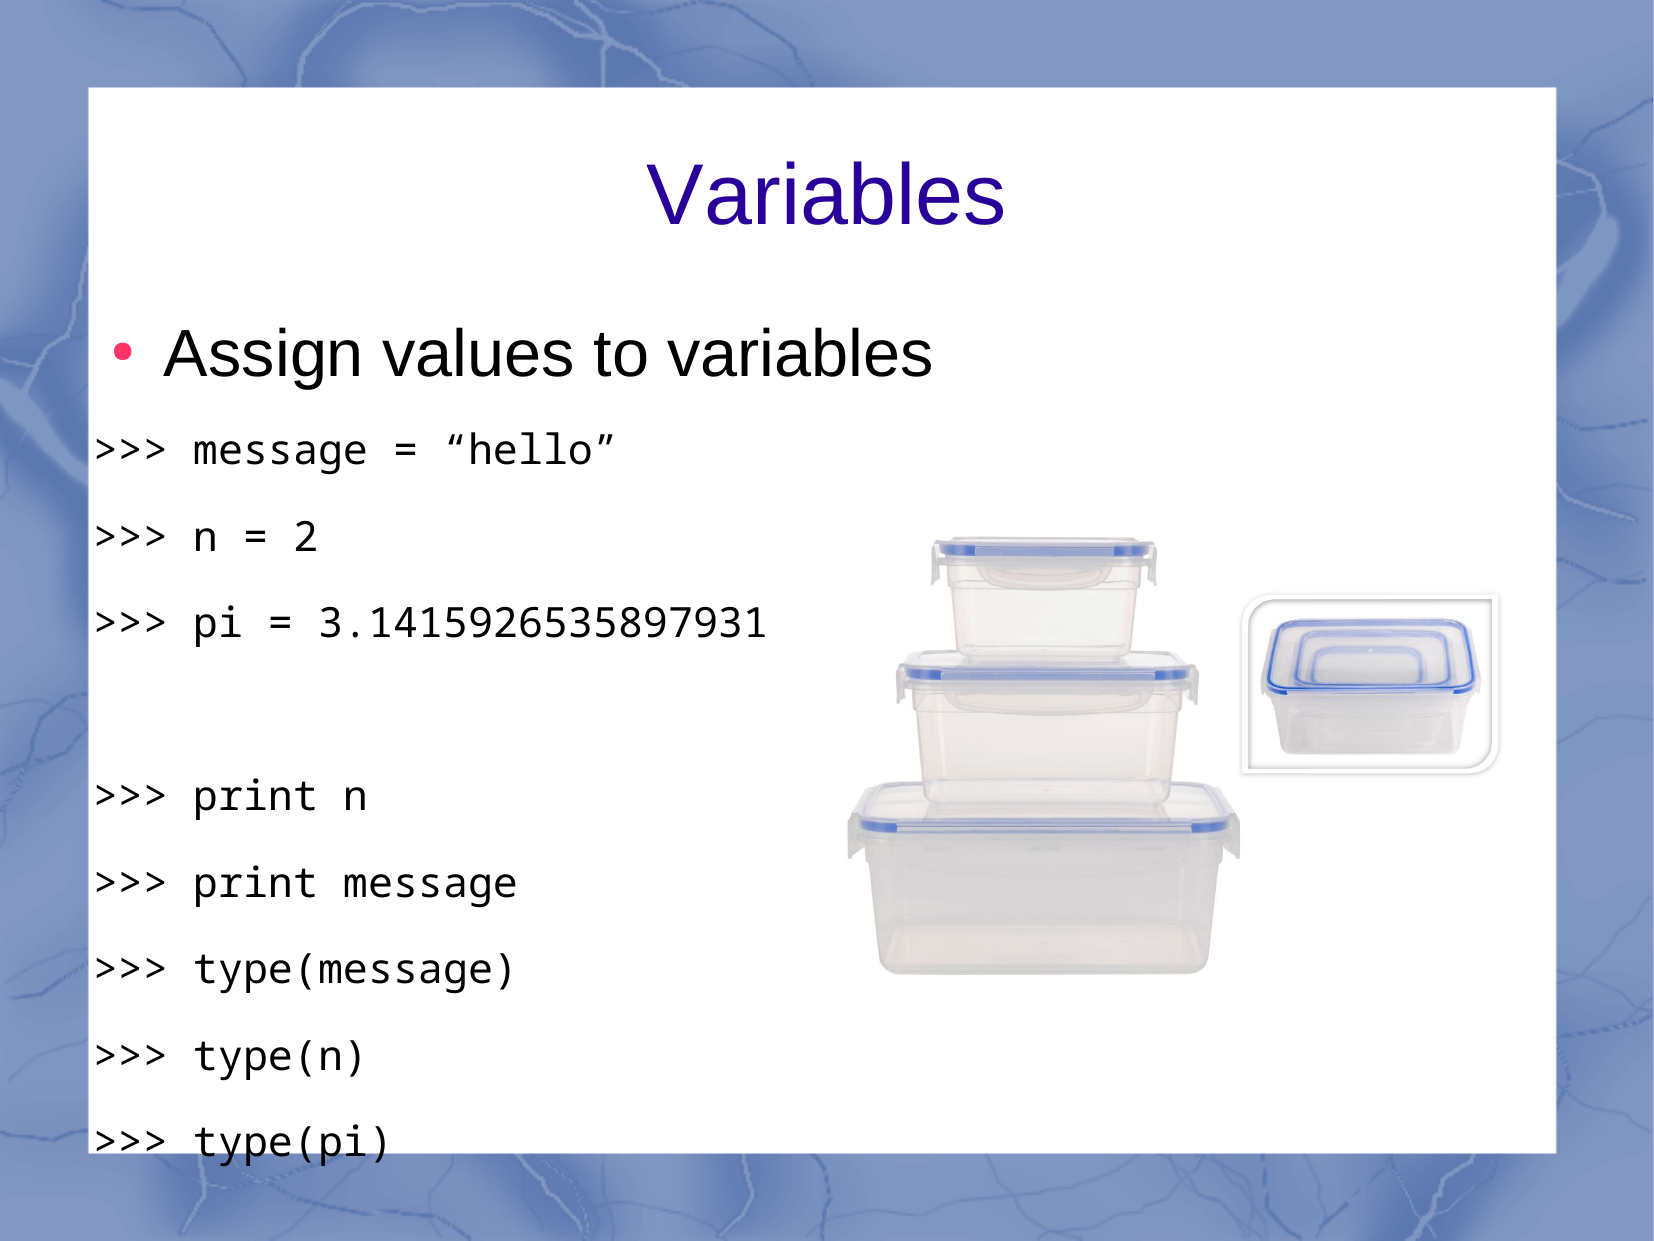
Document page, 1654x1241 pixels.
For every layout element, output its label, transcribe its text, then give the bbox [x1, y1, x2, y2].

title Variables [118, 90, 1536, 298]
picture [0, 0, 1654, 1241]
list Assign values to variables >>> message = “hello” >>> n = 2 >>> pi = 3.1415926535897931 >>> print n >>> print message >>> type(message) >>> type(n) >>> type(pi) [93, 315, 1594, 1093]
